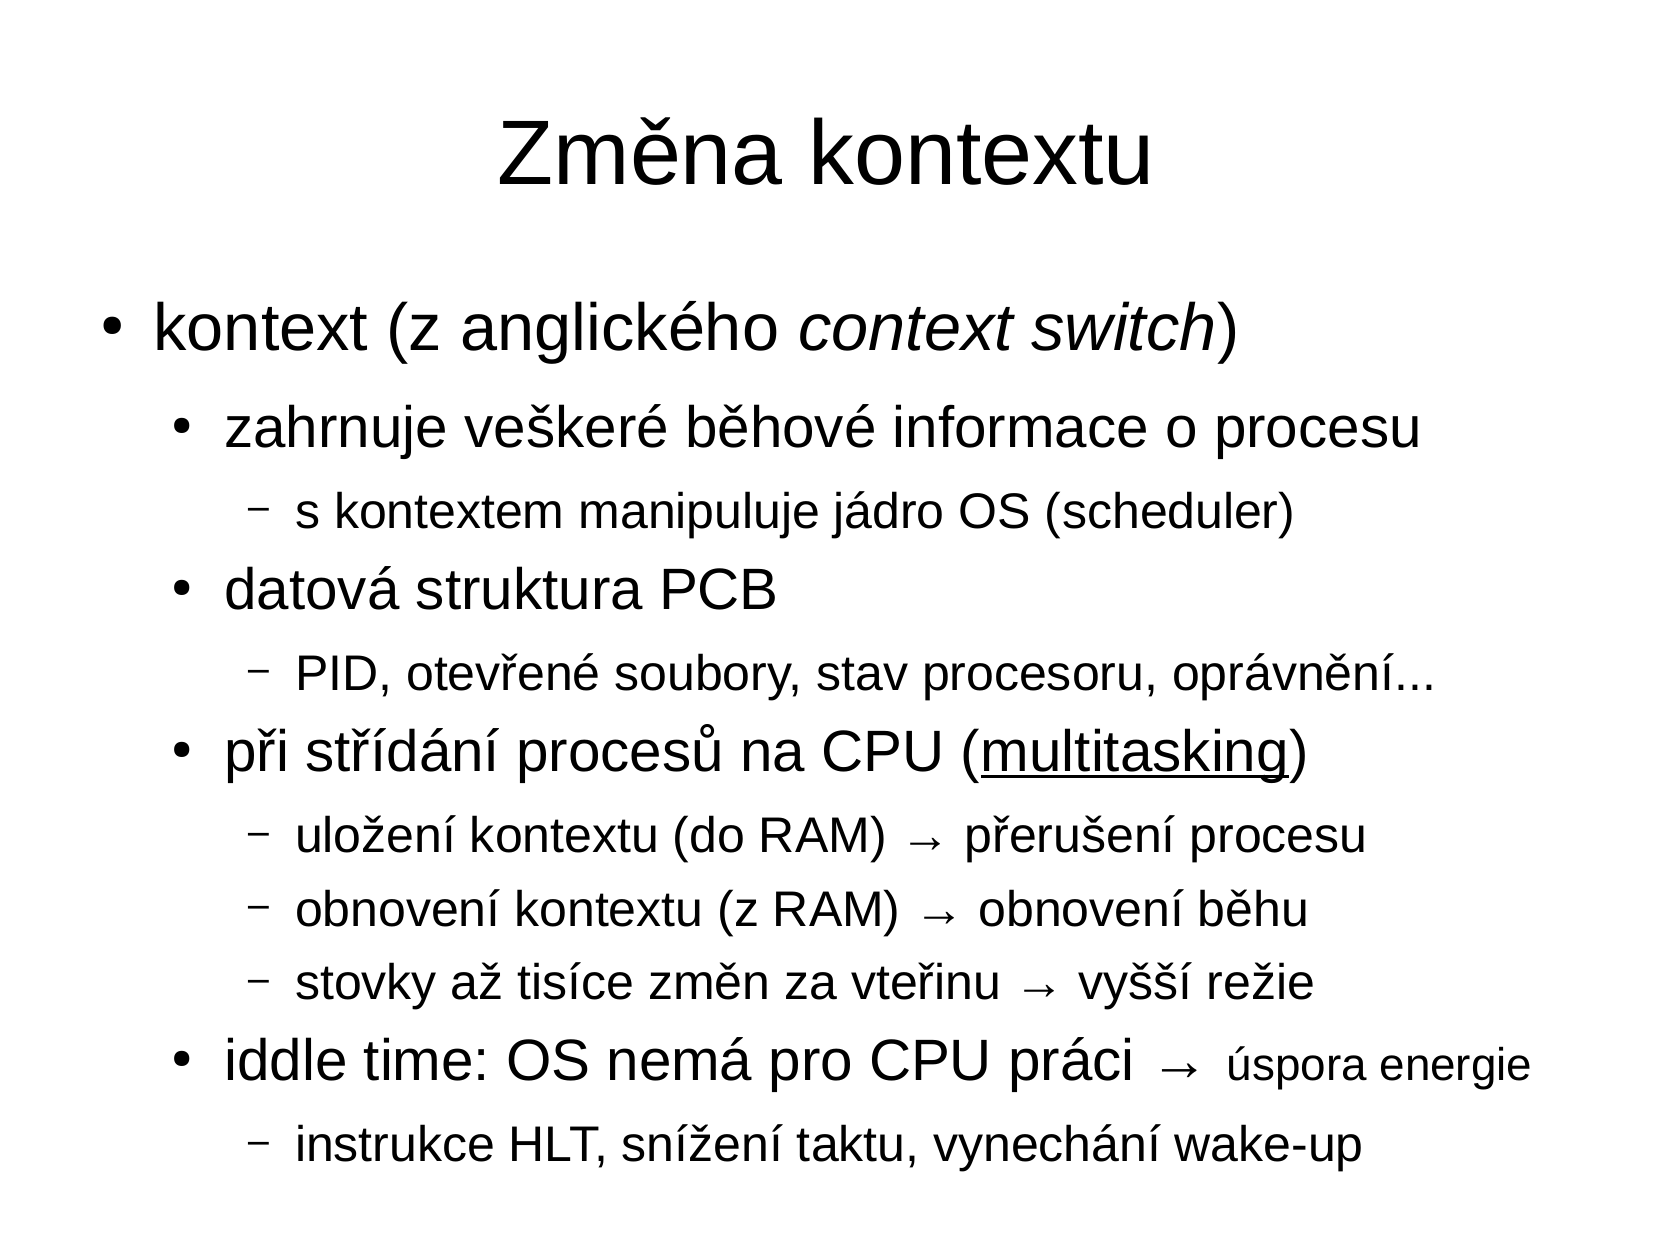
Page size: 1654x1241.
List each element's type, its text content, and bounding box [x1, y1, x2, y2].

title Změna kontextu [82, 56, 1571, 250]
list kontext (z anglického context switch) zahrnuje veškeré běhové informace o procesu s kontextem manipuluje jádro OS (scheduler) datová struktura PCB PID, otevřené soubory, stav procesoru, oprávnění... při střídání procesů na CPU (multitasking) uložení kontextu (do RAM) → přerušení procesu obnovení kontextu (z RAM) → obnovení běhu stovky až tisíce změn za vteřinu → vyšší režie iddle time: OS nemá pro CPU práci → úspora energie instrukce HLT, snížení taktu, vynechání wake-up [82, 290, 1571, 1173]
